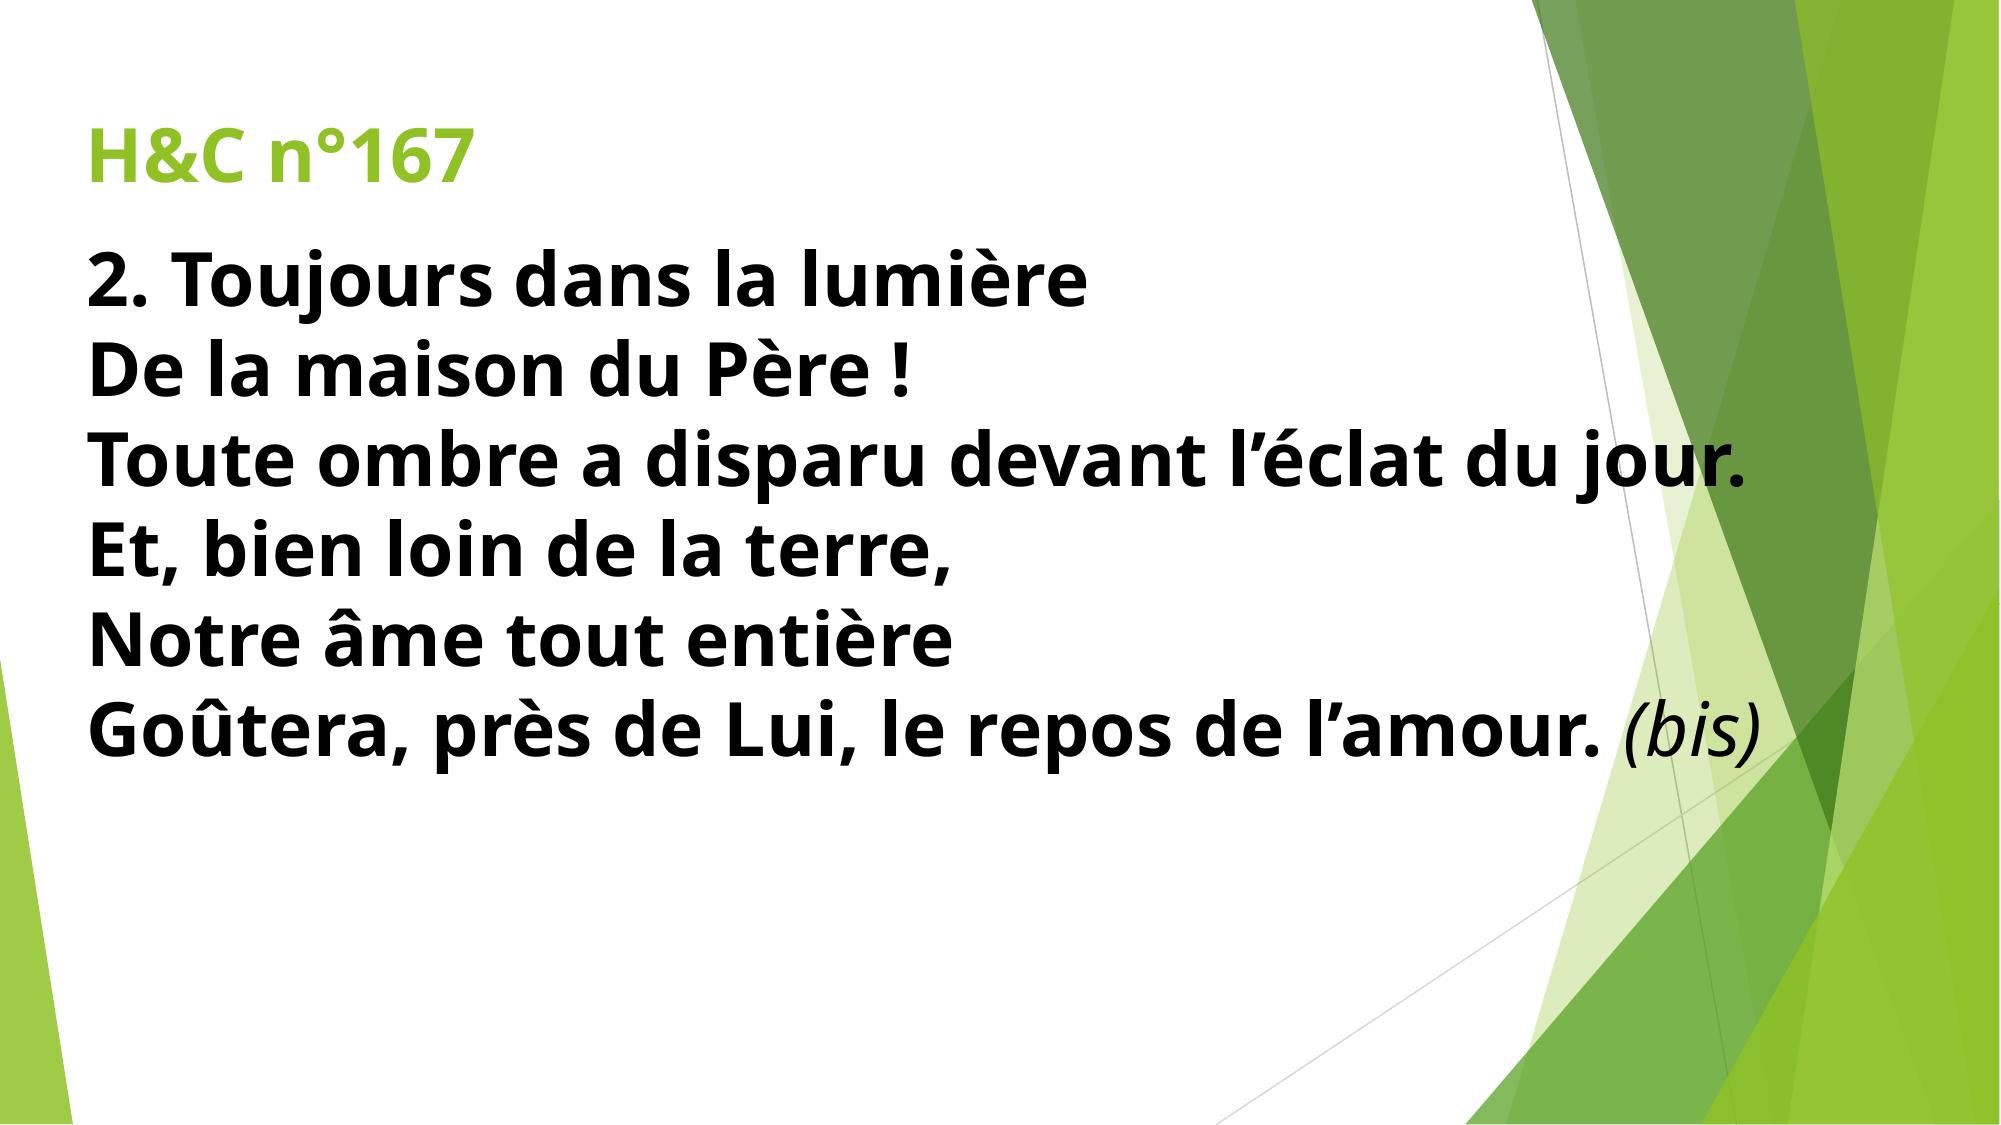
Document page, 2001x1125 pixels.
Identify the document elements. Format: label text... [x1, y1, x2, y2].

text_box 2. Toujours dans la lumière De la maison du Père ! Toute ombre a disparu devant l’éclat du jour. Et, bien loin de la terre, Notre âme tout entière Goûtera, près de Lui, le repos de l’amour. (bis) [70, 224, 1949, 1063]
text_box H&C n°167 [70, 99, 1522, 224]
